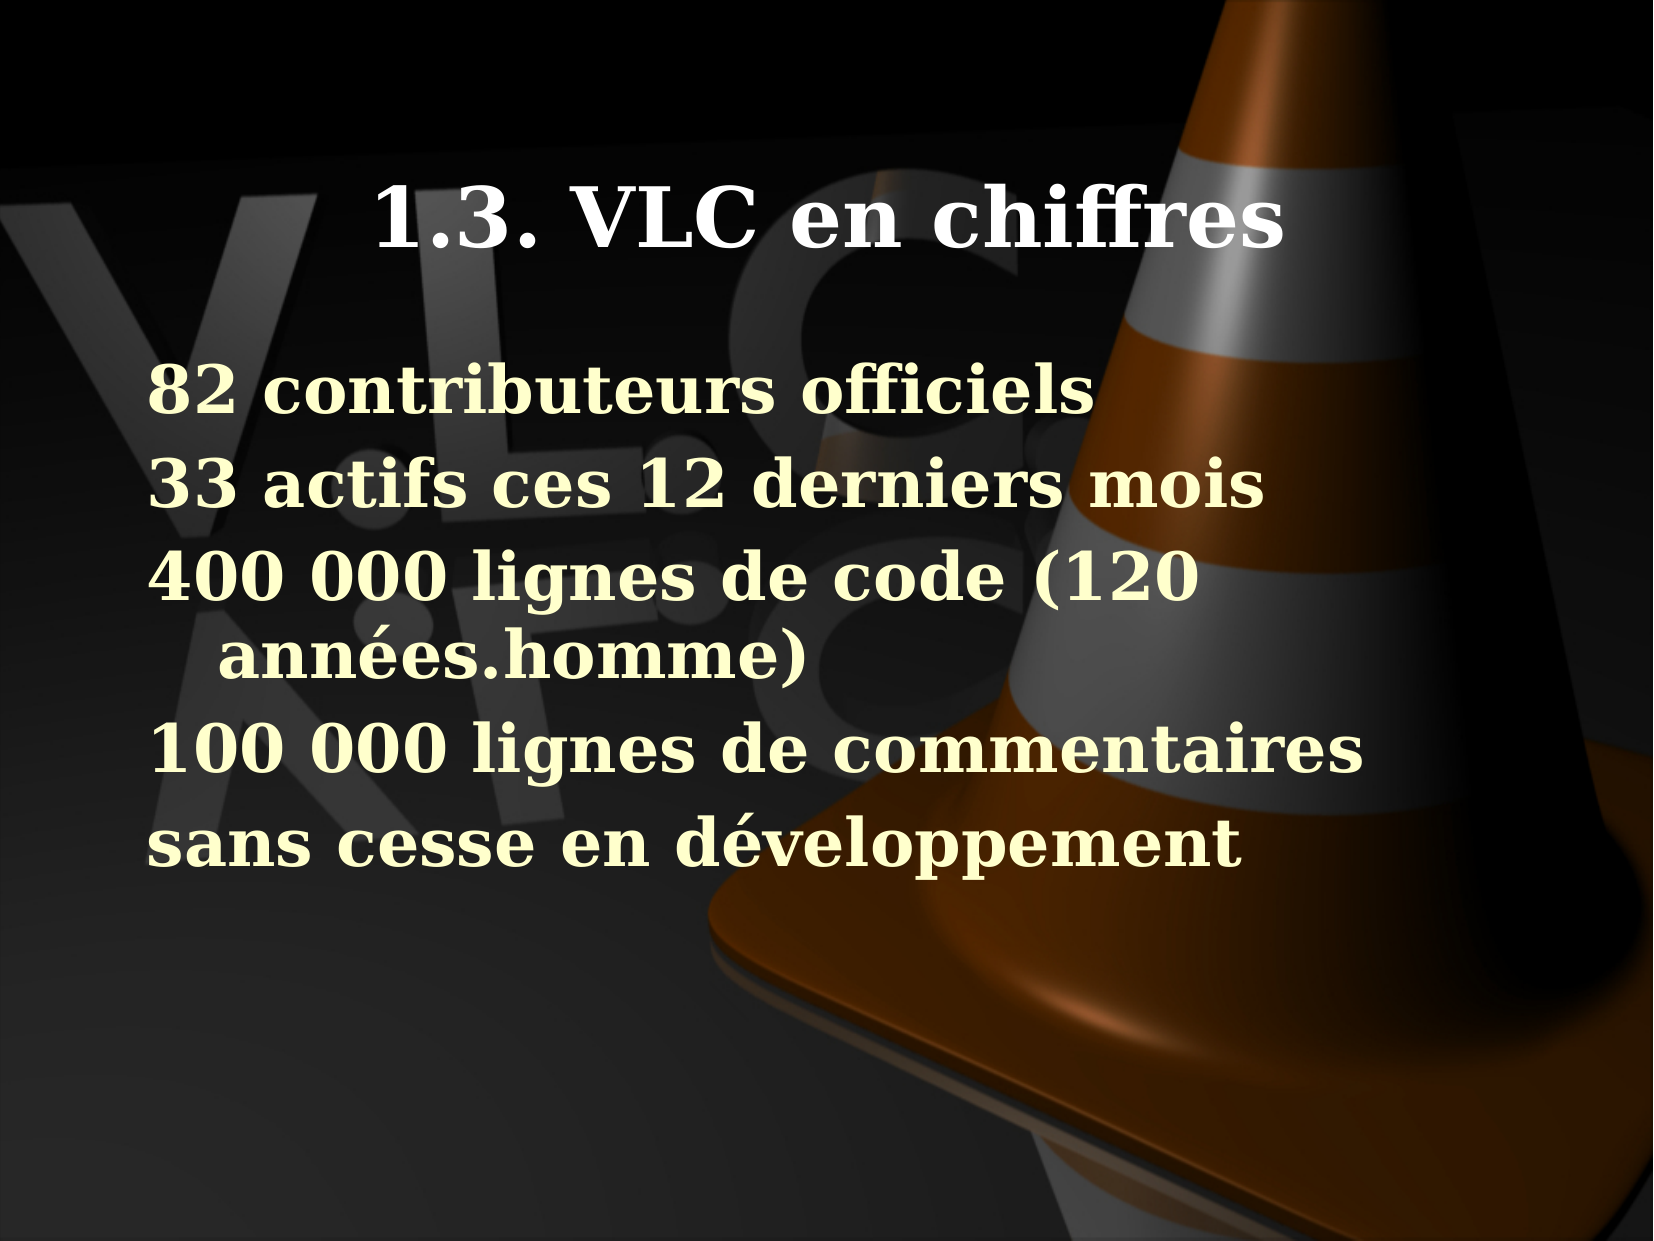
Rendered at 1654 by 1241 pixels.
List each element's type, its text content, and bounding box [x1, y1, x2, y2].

picture [0, 0, 1653, 1241]
list 82 contributeurs officiels 33 actifs ces 12 derniers mois 400 000 lignes de code (120 années.homme) 100 000 lignes de commentaires sans cesse en développement [134, 350, 1516, 1133]
title 1.3. VLC en chiffres [121, 114, 1534, 322]
